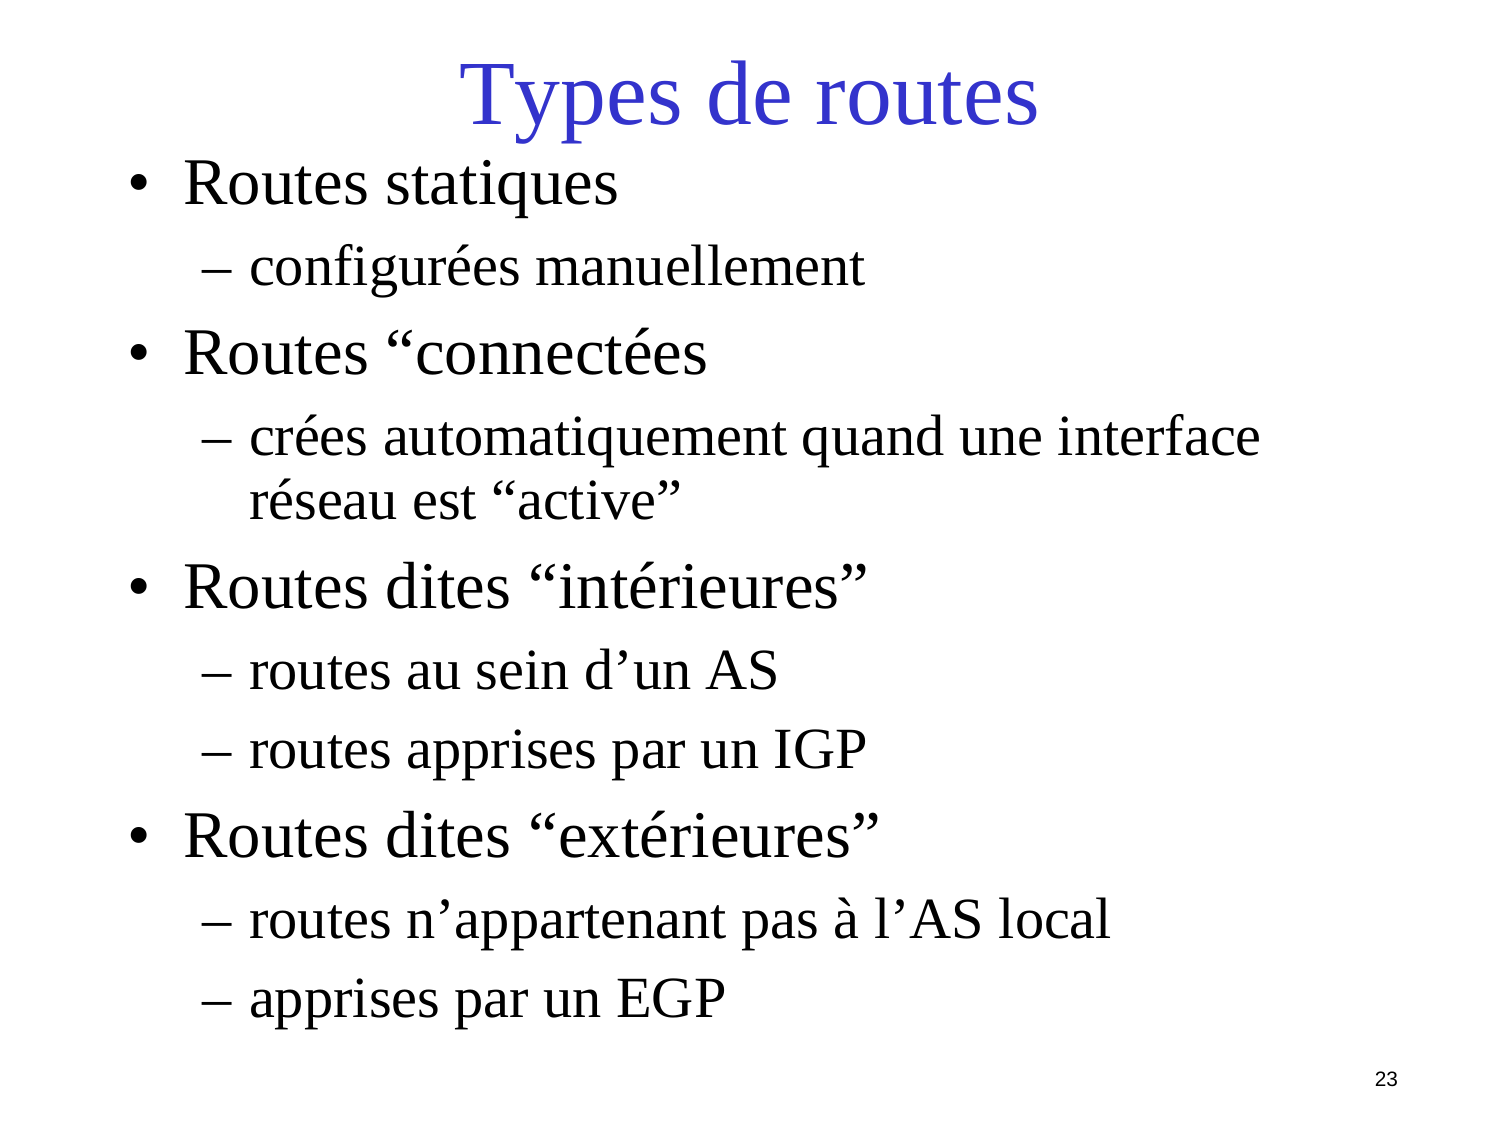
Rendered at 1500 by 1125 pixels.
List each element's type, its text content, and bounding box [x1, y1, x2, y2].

list Routes statiques configurées manuellement Routes “connectées crées automatiquement quand une interface réseau est “active” Routes dites “intérieures” routes au sein d’un AS routes apprises par un IGP Routes dites “extérieures” routes n’appartenant pas à l’AS local apprises par un EGP [112, 137, 1413, 1100]
title Types de routes [112, 0, 1388, 137]
